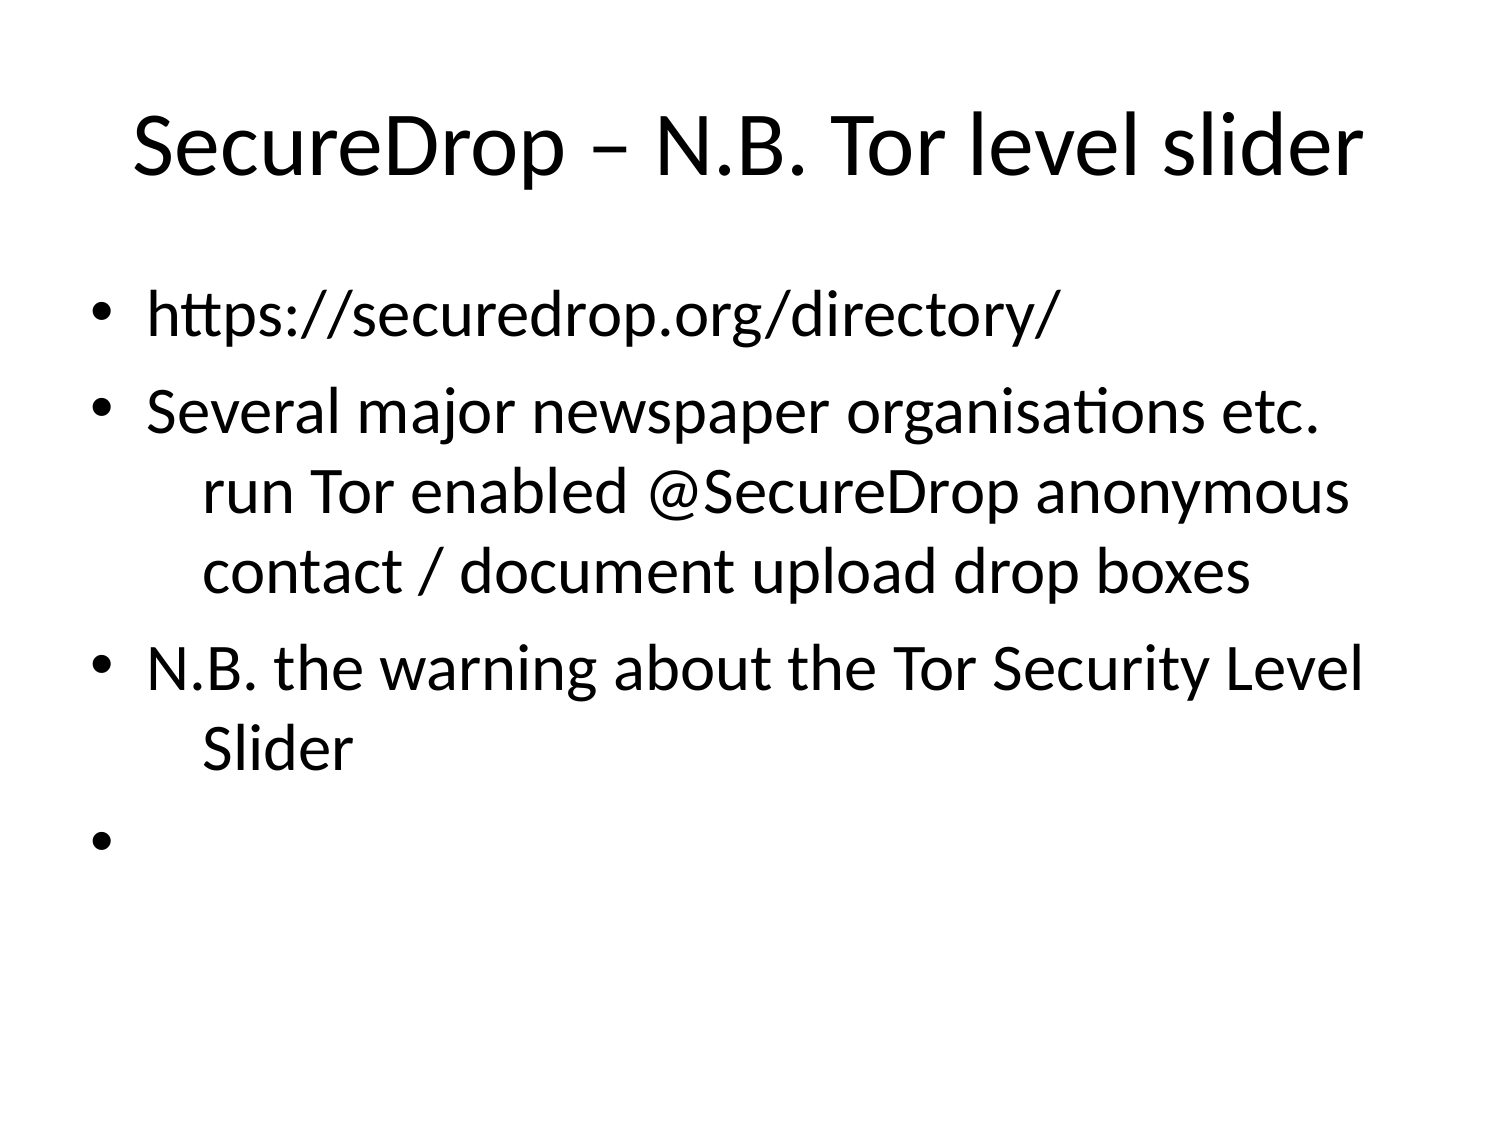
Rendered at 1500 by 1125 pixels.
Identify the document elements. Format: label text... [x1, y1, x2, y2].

list https://securedrop.org/directory/ Several major newspaper organisations etc. run Tor enabled @SecureDrop anonymous contact / document upload drop boxes N.B. the warning about the Tor Security Level Slider [75, 262, 1426, 1005]
title SecureDrop – N.B. Tor level slider [75, 45, 1426, 233]
